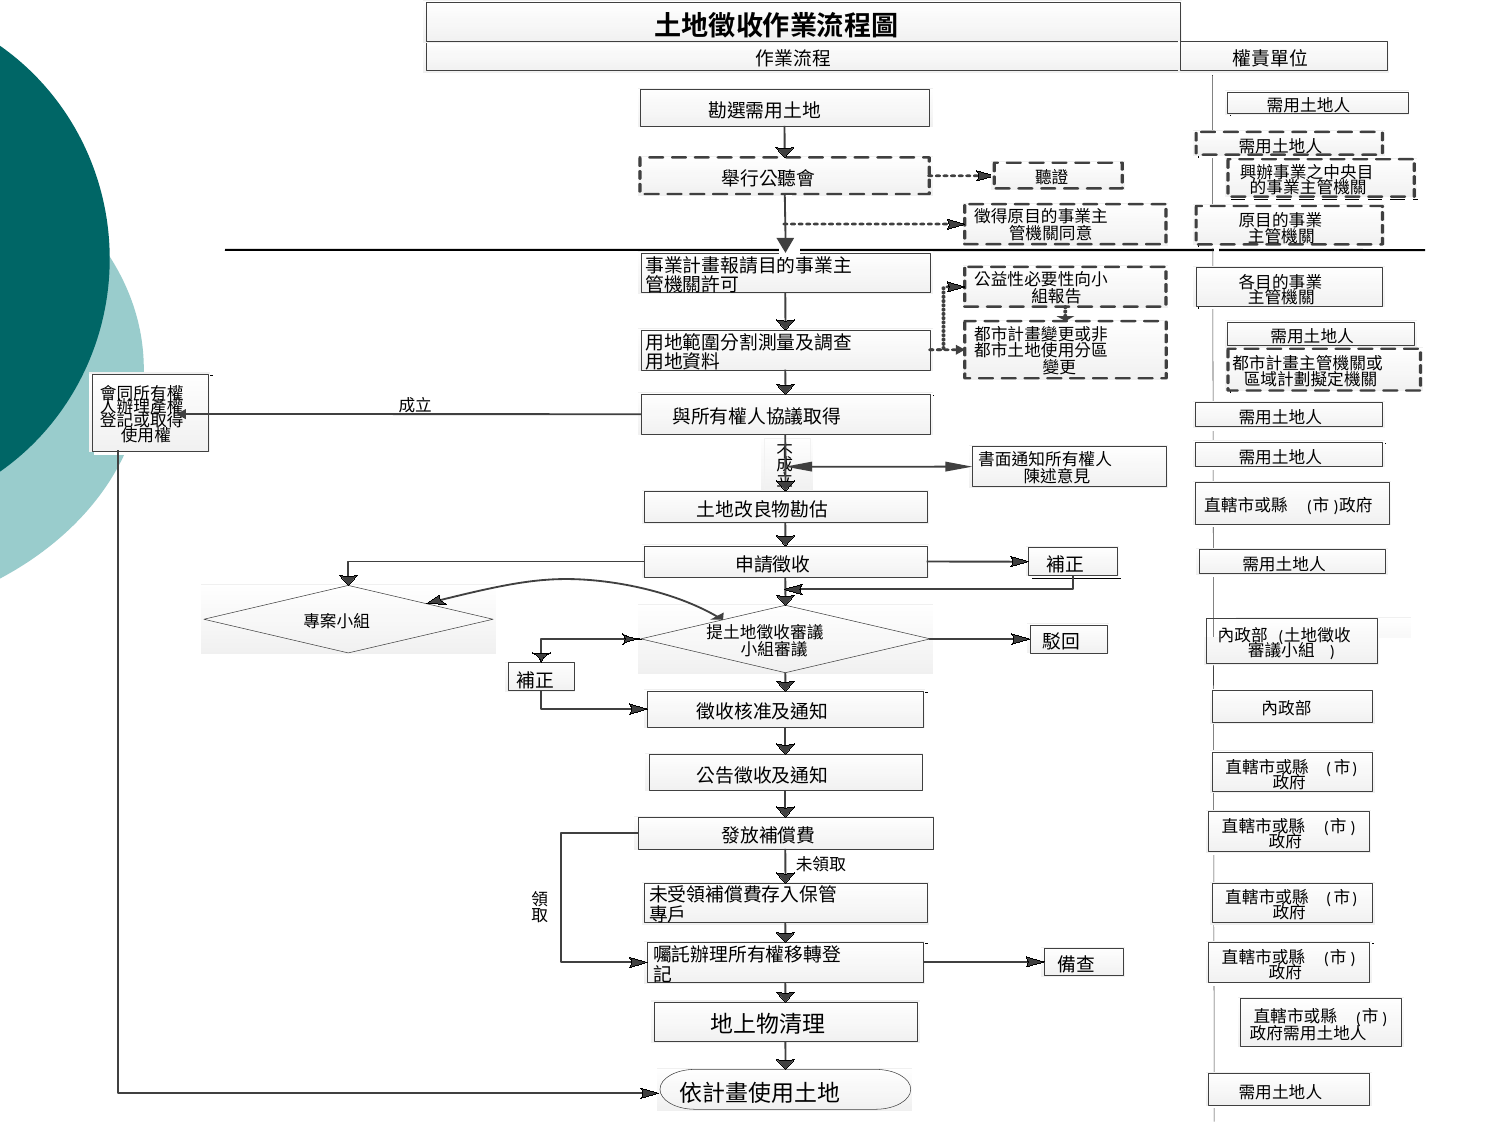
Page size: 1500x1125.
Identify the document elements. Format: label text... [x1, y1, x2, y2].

text_box [687, 884, 927, 922]
text_box ) [1352, 888, 1357, 908]
text_box [638, 319, 950, 374]
text_box 各目的事業 [1239, 271, 1322, 291]
text_box [638, 384, 936, 526]
text_box 徵收核准及通知 [697, 700, 828, 723]
text_box [1209, 943, 1369, 982]
text_box 立 [776, 470, 784, 481]
text_box ( [1356, 1008, 1361, 1022]
text_box 領 [531, 888, 548, 904]
text_box [1026, 947, 1130, 979]
text_box 登記或取得 [100, 410, 184, 430]
text_box ( [1278, 626, 1284, 640]
text_box 管機關許可 [645, 273, 739, 295]
text_box ) [1383, 1008, 1388, 1028]
text_box 記 [653, 962, 672, 985]
text_box [1181, 42, 1387, 70]
text_box [786, 755, 929, 793]
text_box [784, 584, 803, 595]
text_box [509, 652, 574, 690]
text_box 市 [1312, 495, 1329, 515]
text_box 申請徵收 [735, 553, 810, 575]
text_box 直轄市或縣 [1253, 1006, 1337, 1022]
text_box 專戶 [649, 902, 687, 925]
text_box 土地徵收作業流程圖 [655, 9, 898, 41]
text_box 原目的事業 [1239, 210, 1322, 230]
text_box 未受領補償費存入保管 [649, 883, 837, 906]
text_box 與所有權人協議取得 [672, 405, 841, 428]
text_box 作業流程 [756, 47, 831, 70]
text_box 提土地徵收審議 [706, 622, 824, 642]
text_box 徵得原目的事業主 [974, 206, 1108, 226]
text_box [1209, 1074, 1369, 1105]
text_box 陳述意見 [1024, 466, 1091, 486]
text_box 補正 [1046, 553, 1084, 575]
text_box [622, 595, 936, 677]
text_box [542, 664, 581, 694]
text_box [93, 375, 208, 451]
text_box 市 [1330, 816, 1347, 836]
text_box 取 [531, 904, 548, 924]
text_box 土地改良物勘估 [697, 498, 828, 521]
text_box [1010, 546, 1123, 579]
text_box [787, 563, 933, 581]
text_box 立 [776, 482, 783, 490]
text_box 舉行公聽會 [722, 167, 816, 189]
text_box 興辦事業之中央目 [1240, 162, 1374, 182]
text_box [119, 415, 216, 455]
text_box 事業計畫報請目的事業主 [645, 253, 852, 276]
text_box [787, 640, 936, 677]
text_box [645, 492, 927, 522]
text_box [629, 932, 931, 987]
text_box 市 [1330, 947, 1347, 967]
text_box 直轄市或縣 [1222, 816, 1306, 836]
text_box 會同所有權 [100, 383, 184, 396]
text_box [89, 372, 216, 452]
text_box 需用土地人 [1239, 447, 1322, 467]
text_box [1204, 617, 1415, 1125]
text_box 需用土地人 [1239, 407, 1322, 427]
text_box 市 [1334, 757, 1351, 777]
text_box [1238, 997, 1407, 1050]
text_box [739, 254, 930, 292]
text_box 組報告 [1031, 286, 1082, 306]
text_box [1241, 999, 1401, 1046]
text_box [672, 943, 923, 982]
text_box 公益性必要性向小 [974, 269, 1108, 289]
text_box 不 [776, 441, 784, 454]
text_box [1011, 623, 1113, 656]
text_box [1196, 443, 1382, 466]
text_box 用地範圍分割測量及調查 [645, 330, 852, 353]
text_box 權責單位 [1233, 47, 1308, 70]
text_box 都市計畫變更或非 [974, 324, 1108, 340]
text_box [1207, 619, 1377, 663]
text_box ) [1334, 496, 1339, 516]
text_box 政府 [1269, 962, 1302, 982]
text_box [1228, 93, 1408, 113]
text_box [651, 992, 923, 1045]
text_box 用地資料 [645, 350, 721, 372]
text_box 主管機關 [1248, 226, 1315, 246]
text_box ( [1326, 758, 1331, 778]
text_box 市 [1334, 887, 1351, 907]
text_box [951, 314, 1172, 382]
text_box 政府需用土地人 [1250, 1022, 1367, 1042]
text_box [645, 547, 927, 577]
text_box 直轄市或縣 [1222, 947, 1306, 967]
text_box 勘選需用土地 [708, 98, 821, 121]
text_box 需用土地人 [1239, 1082, 1322, 1102]
text_box 成立 [399, 394, 432, 415]
text_box 的事業主管機關 [1250, 177, 1367, 197]
text_box ( [1307, 496, 1312, 516]
text_box ) [1351, 948, 1356, 968]
text_box 政府 [1339, 495, 1373, 515]
text_box [641, 90, 929, 126]
text_box 補正 [516, 668, 554, 691]
text_box 立 [787, 470, 793, 481]
text_box 審議小組 [1248, 640, 1315, 660]
text_box 管機關同意 [1009, 223, 1093, 243]
text_box [1225, 90, 1415, 117]
text_box 直轄市或縣 [1225, 757, 1309, 777]
text_box 需用土地人 [1242, 554, 1326, 574]
text_box 未領取 [796, 854, 846, 874]
text_box ) [1330, 641, 1335, 661]
text_box 人辦理產權 [100, 396, 184, 410]
text_box 直轄市或縣 [1225, 887, 1309, 907]
text_box 依計畫使用土地 [680, 1078, 841, 1106]
text_box ( [1324, 817, 1329, 837]
text_box 小組審議 [741, 639, 808, 659]
text_box [505, 662, 540, 694]
text_box 需用土地人 [1239, 136, 1322, 156]
text_box [634, 806, 934, 849]
text_box 發放補償費 [722, 824, 815, 847]
text_box [945, 445, 1172, 491]
text_box [423, 0, 1423, 618]
text_box [640, 1059, 917, 1113]
text_box 使用權 [121, 425, 171, 445]
text_box 需用土地人 [1267, 95, 1351, 115]
text_box [638, 147, 941, 296]
text_box 不 [787, 441, 793, 454]
text_box [638, 88, 936, 129]
text_box [634, 834, 638, 850]
text_box 需用土地人 [1271, 326, 1354, 346]
text_box [201, 575, 499, 658]
text_box 囑託辦理所有權移轉登 [653, 943, 841, 965]
text_box 專案小組 [303, 610, 371, 630]
text_box 聽證 [1035, 166, 1069, 186]
text_box [973, 161, 1130, 192]
text_box ) [1352, 758, 1358, 778]
text_box ( [1324, 948, 1329, 968]
text_box 原目的事業 [1239, 214, 1248, 230]
text_box 市 [1362, 1006, 1379, 1026]
text_box 主管機關 [1248, 286, 1315, 306]
text_box 備查 [1058, 952, 1096, 975]
text_box [629, 681, 931, 731]
text_box ) [1351, 817, 1356, 837]
text_box ( [1326, 888, 1331, 908]
text_box [1225, 320, 1428, 394]
text_box [642, 872, 933, 927]
text_box 政府 [1273, 902, 1306, 922]
text_box [645, 884, 649, 922]
text_box 政府 [1269, 830, 1302, 850]
text_box [1197, 268, 1382, 306]
text_box 駁回 [1043, 630, 1080, 652]
text_box [1196, 483, 1389, 524]
text_box [942, 203, 1172, 248]
text_box 區域計劃擬定機關 [1244, 369, 1378, 389]
text_box 內政部 [1218, 625, 1268, 645]
text_box 內政部 [1261, 698, 1312, 718]
text_box [642, 535, 933, 561]
text_box 地上物清理 [710, 1010, 826, 1038]
text_box [1031, 626, 1107, 653]
text_box 土地徵收 [1284, 625, 1351, 645]
text_box 變更 [1043, 357, 1076, 377]
text_box [787, 818, 940, 852]
text_box 成 [787, 454, 793, 466]
text_box 直轄市或縣 [1204, 495, 1288, 515]
text_box 成 [776, 454, 784, 470]
text_box 都市計畫主管機關或 [1232, 353, 1383, 373]
text_box 政府 [1273, 772, 1306, 792]
text_box 公告徵收及通知 [697, 763, 828, 786]
text_box [787, 963, 931, 987]
text_box [645, 743, 923, 791]
text_box 都市土地使用分區 [974, 340, 1108, 360]
text_box [946, 265, 1172, 313]
text_box 書面通知所有權人 [978, 449, 1112, 469]
